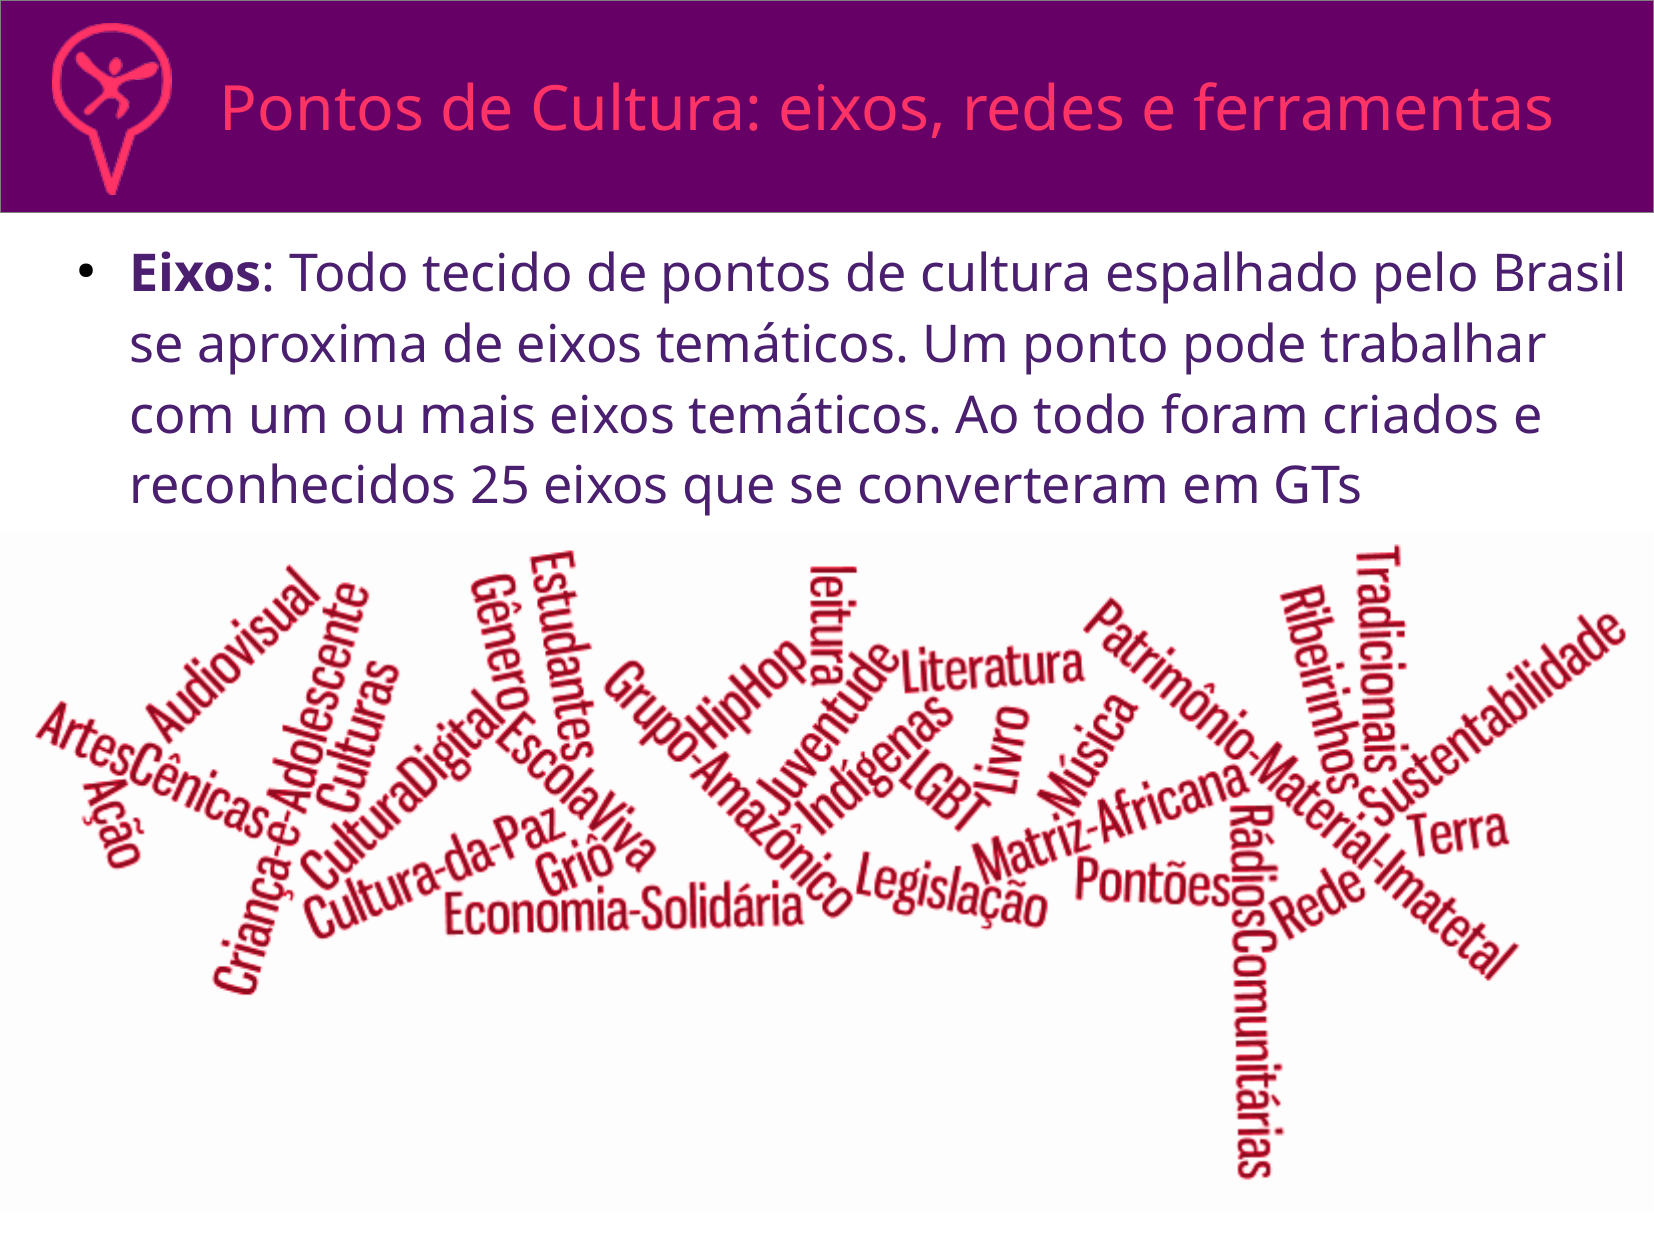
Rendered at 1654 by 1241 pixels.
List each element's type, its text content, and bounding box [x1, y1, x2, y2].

list Eixos: Todo tecido de pontos de cultura espalhado pelo Brasil se aproxima de eixos temáticos. Um ponto pode trabalhar com um ou mais eixos temáticos. Ao todo foram criados e reconhecidos 25 eixos que se converteram em GTs [59, 236, 1630, 531]
picture [52, 23, 172, 195]
text_box [0, 0, 1654, 213]
picture [0, 531, 1654, 1212]
title Pontos de Cultura: eixos, redes e ferramentas [172, 23, 1595, 190]
